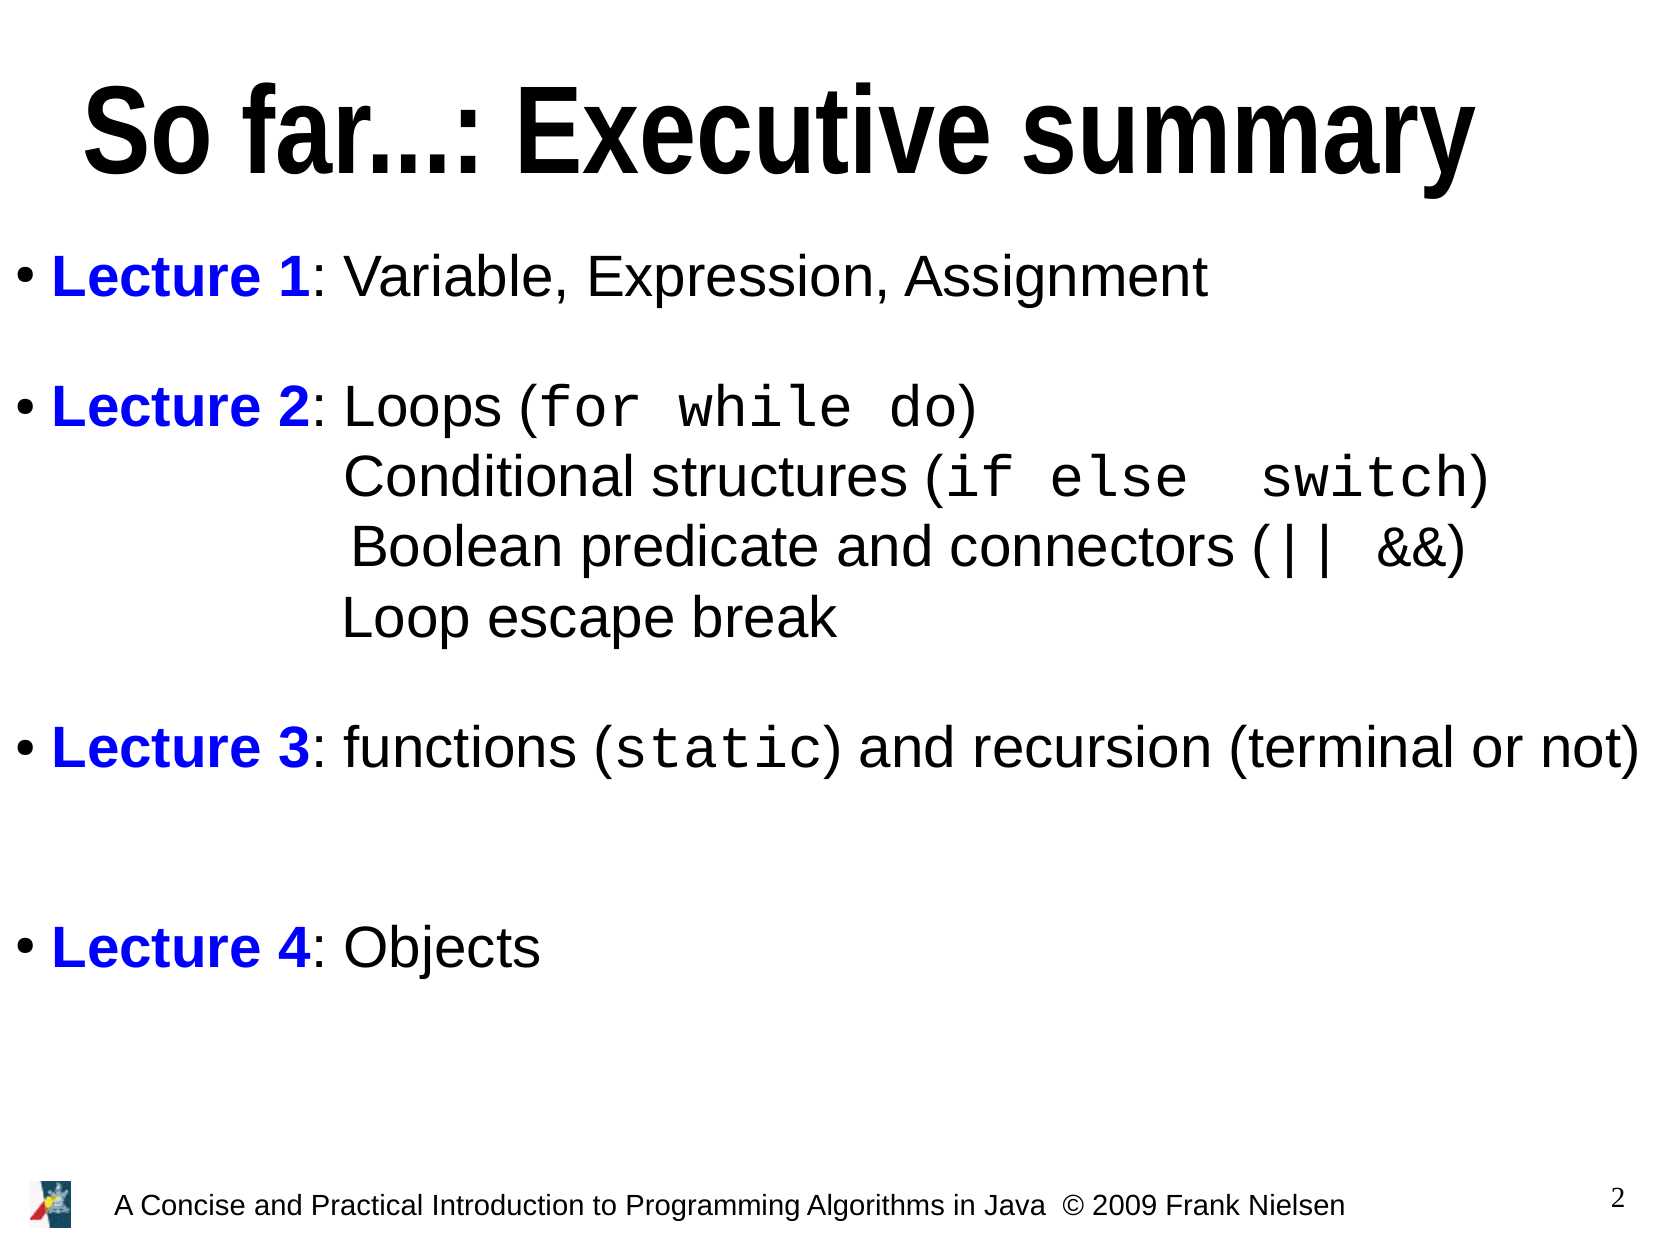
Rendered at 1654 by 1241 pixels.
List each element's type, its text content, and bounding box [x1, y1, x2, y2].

picture [29, 1181, 71, 1228]
text_box Lecture 1: Variable, Expression, Assignment Lecture 2: Loops (for while do) Conditional structures (if else switch) Boolean predicate and connectors (|| &&) Loop escape break Lecture 3: functions (static) and recursion (terminal or not) Lecture 4: Objects [0, 236, 1654, 1050]
text_box So far...: Executive summary [67, 49, 1493, 207]
